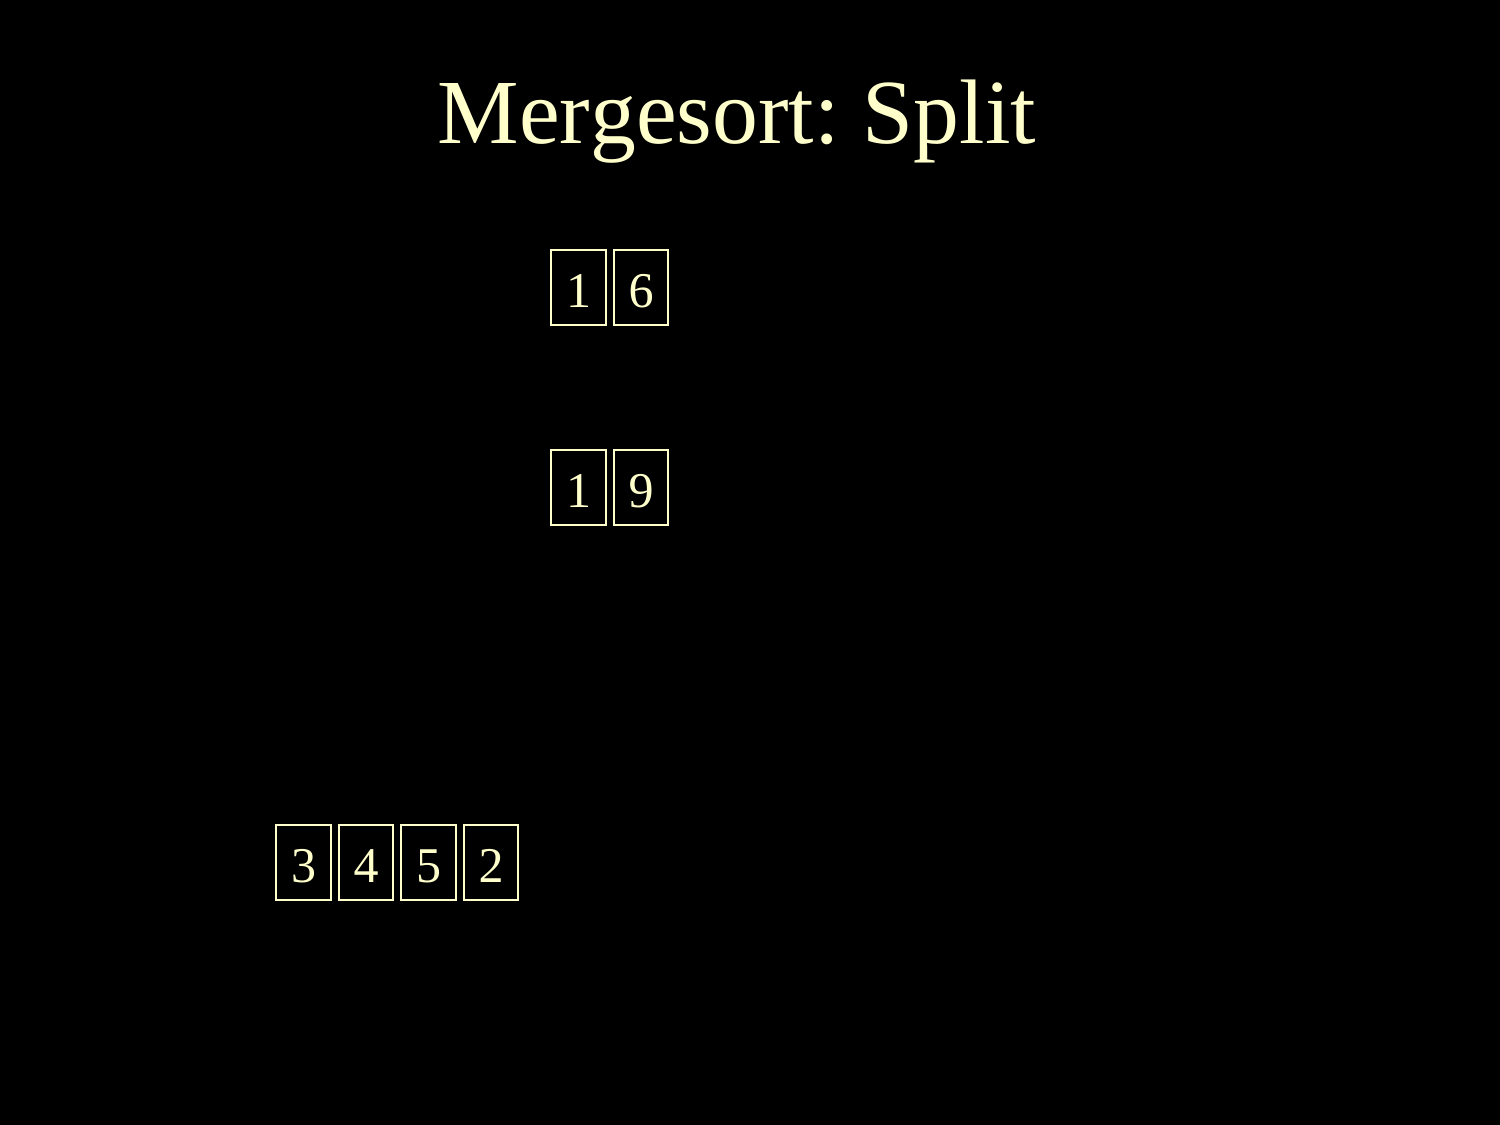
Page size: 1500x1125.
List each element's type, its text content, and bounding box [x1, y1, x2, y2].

title Mergesort: Split [8, 50, 1467, 176]
text_box 6 [613, 249, 669, 326]
text_box 1 [551, 449, 606, 526]
text_box 1 [551, 249, 606, 326]
text_box 2 [463, 824, 519, 901]
text_box 3 [276, 824, 331, 901]
text_box 4 [338, 824, 394, 901]
text_box 5 [401, 824, 456, 901]
text_box 9 [613, 449, 669, 526]
